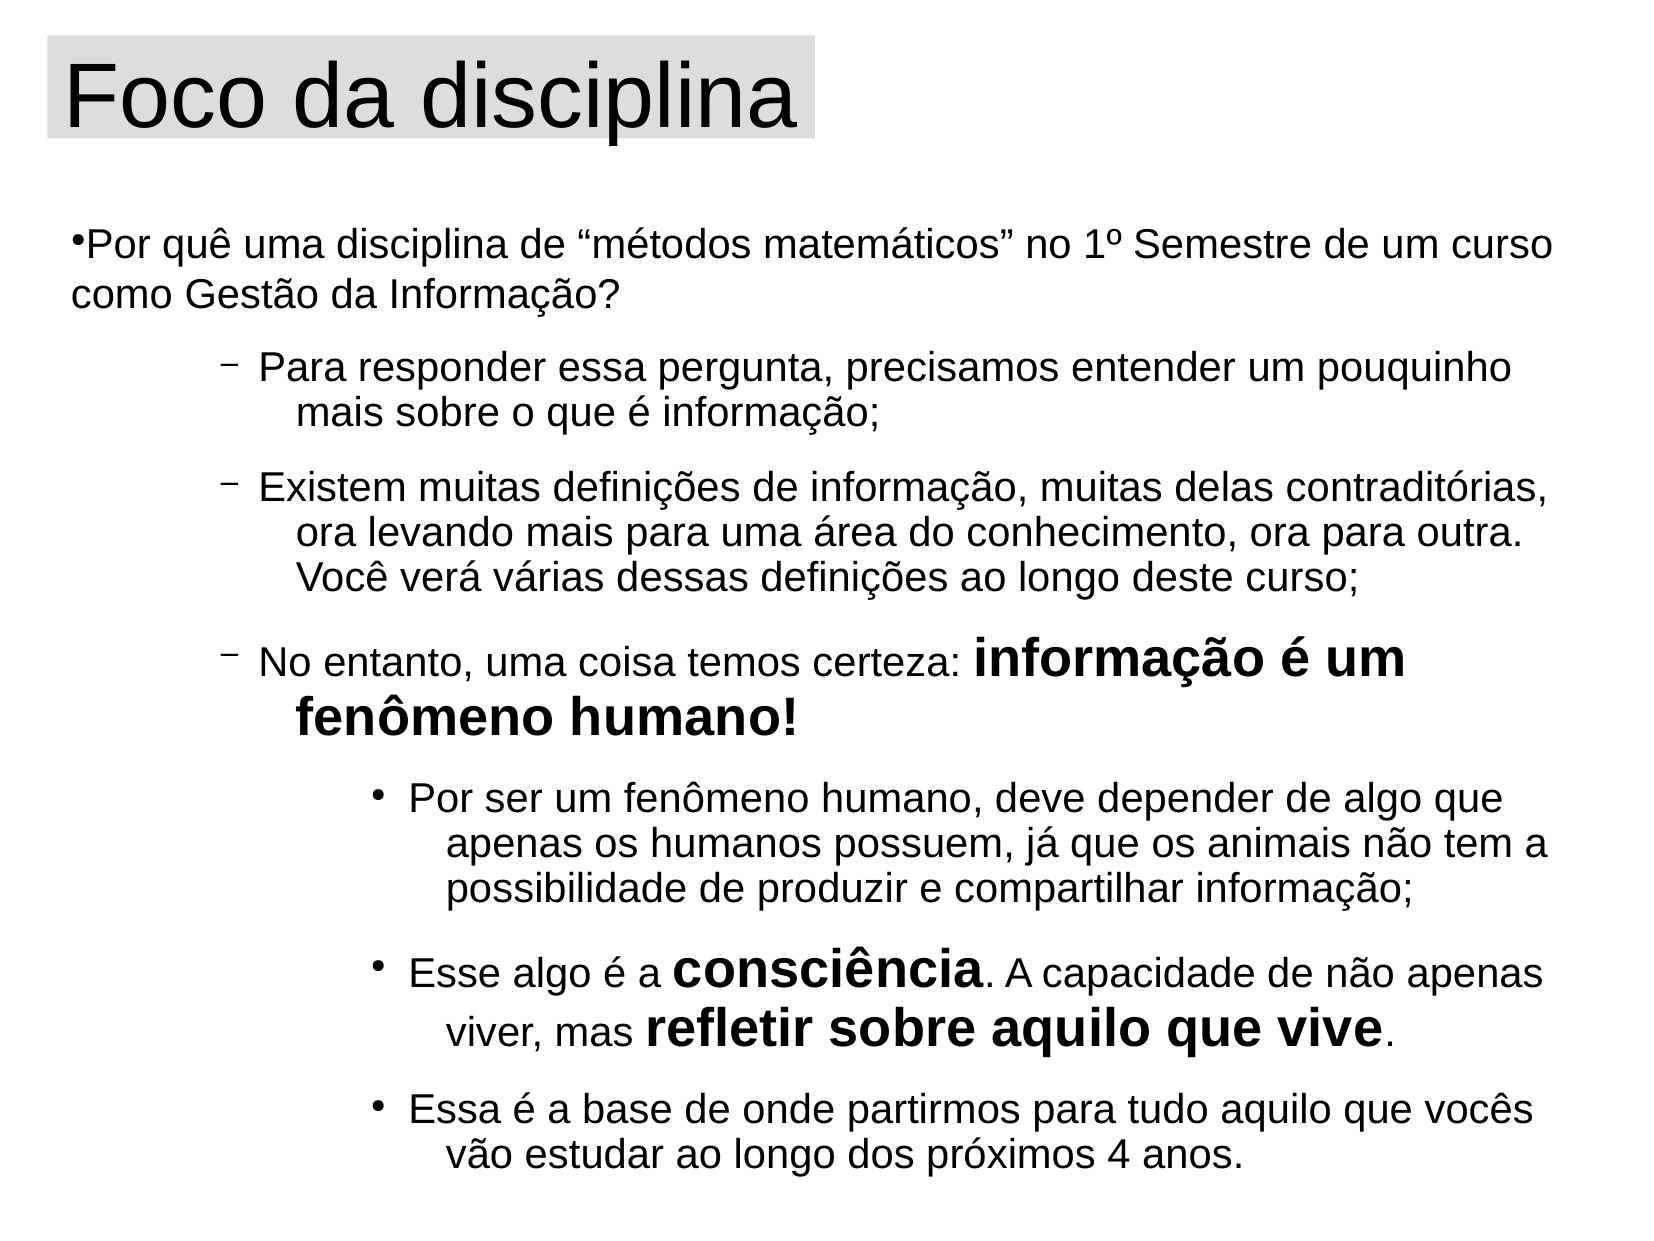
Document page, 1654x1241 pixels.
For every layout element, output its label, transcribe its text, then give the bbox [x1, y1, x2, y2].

title Foco da disciplina [47, 35, 815, 139]
list Por quê uma disciplina de “métodos matemáticos” no 1º Semestre de um curso como Gestão da Informação? Para responder essa pergunta, precisamos entender um pouquinho mais sobre o que é informação; Existem muitas definições de informação, muitas delas contraditórias, ora levando mais para uma área do conhecimento, ora para outra. Você verá várias dessas definições ao longo deste curso; No entanto, uma coisa temos certeza: informação é um fenômeno humano! Por ser um fenômeno humano, deve depender de algo que apenas os humanos possuem, já que os animais não tem a possibilidade de produzir e compartilhar informação; Esse algo é a consciência. A capacidade de não apenas viver, mas refletir sobre aquilo que vive. Essa é a base de onde partirmos para tudo aquilo que vocês vão estudar ao longo dos próximos 4 anos. [70, 216, 1560, 1132]
